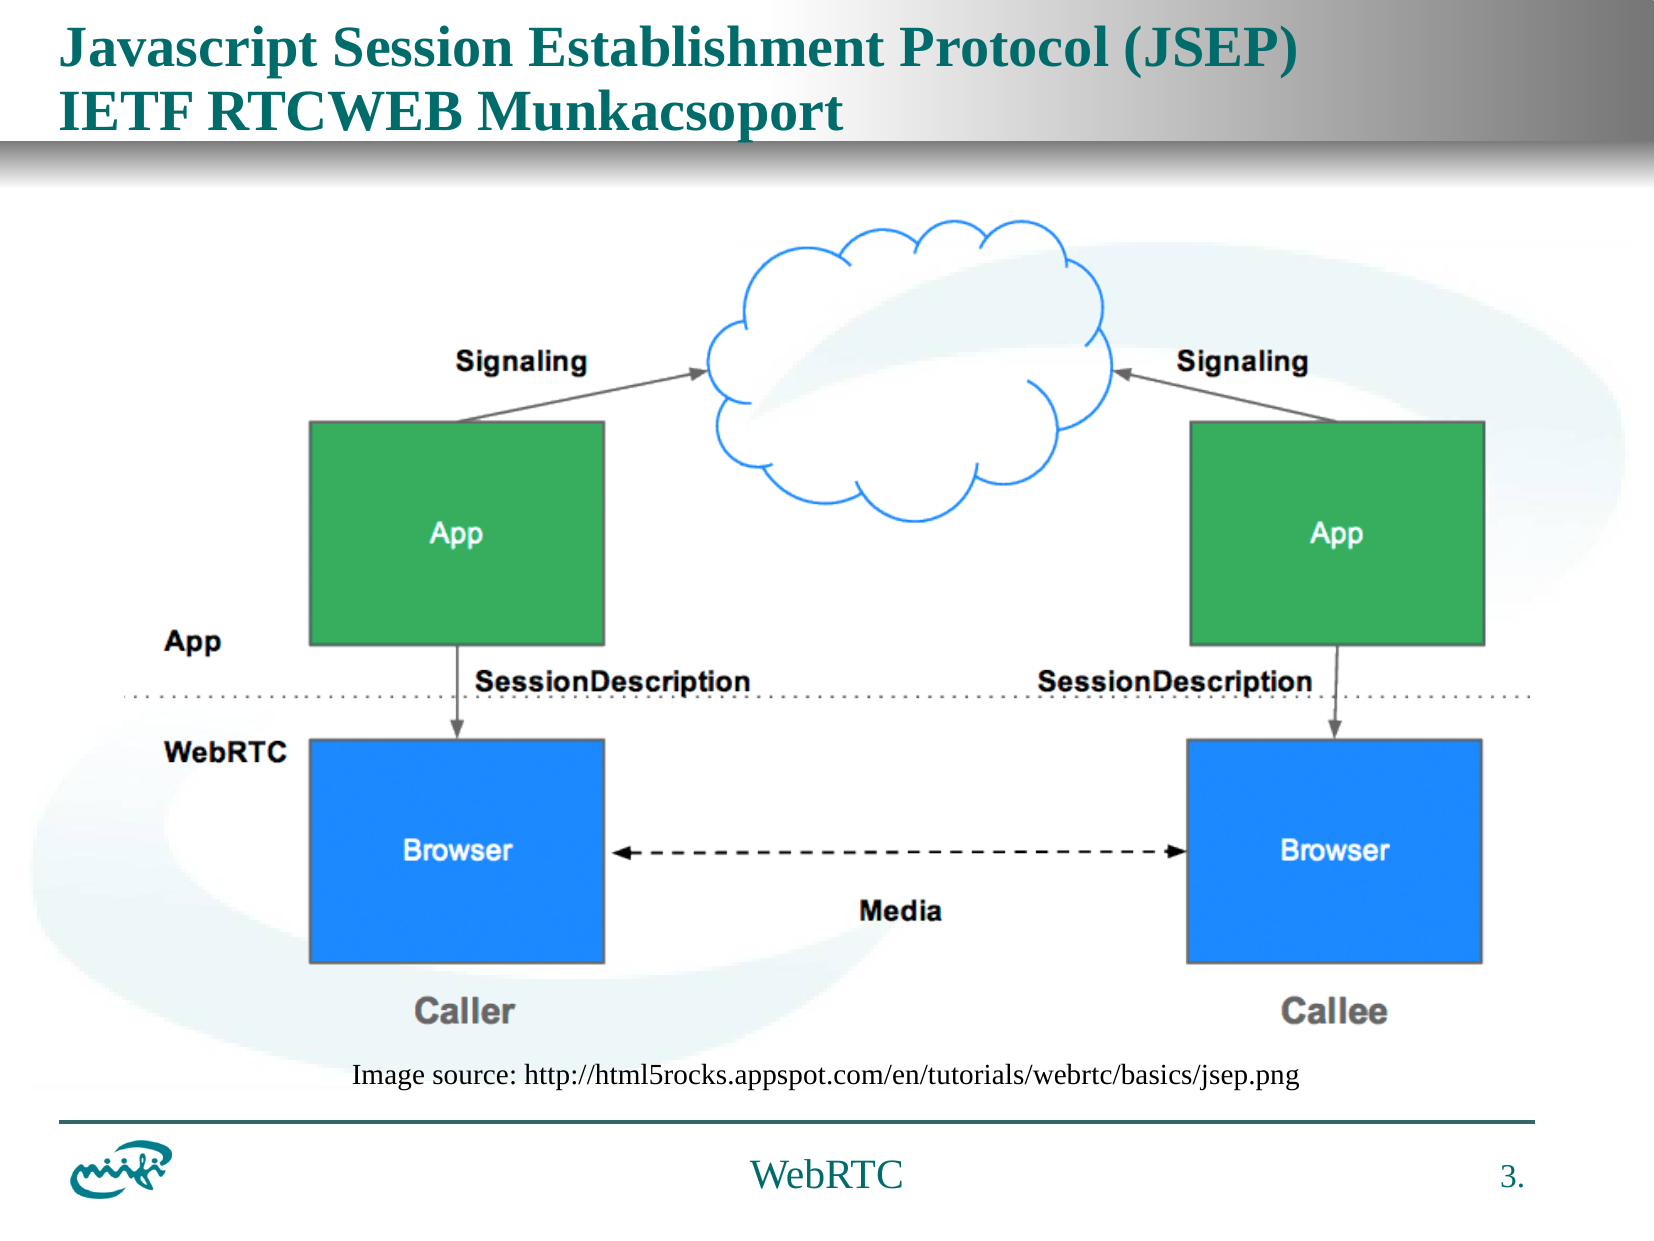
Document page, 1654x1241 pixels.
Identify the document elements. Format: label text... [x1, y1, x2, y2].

picture [29, 186, 1630, 1090]
picture [70, 1140, 172, 1199]
title Javascript Session Establishment Protocol (JSEP) IETF RTCWEB Munkacsoport [59, 13, 1418, 144]
text_box Image source: http://html5rocks.appspot.com/en/tutorials/webrtc/basics/jsep.png [337, 1051, 1317, 1099]
